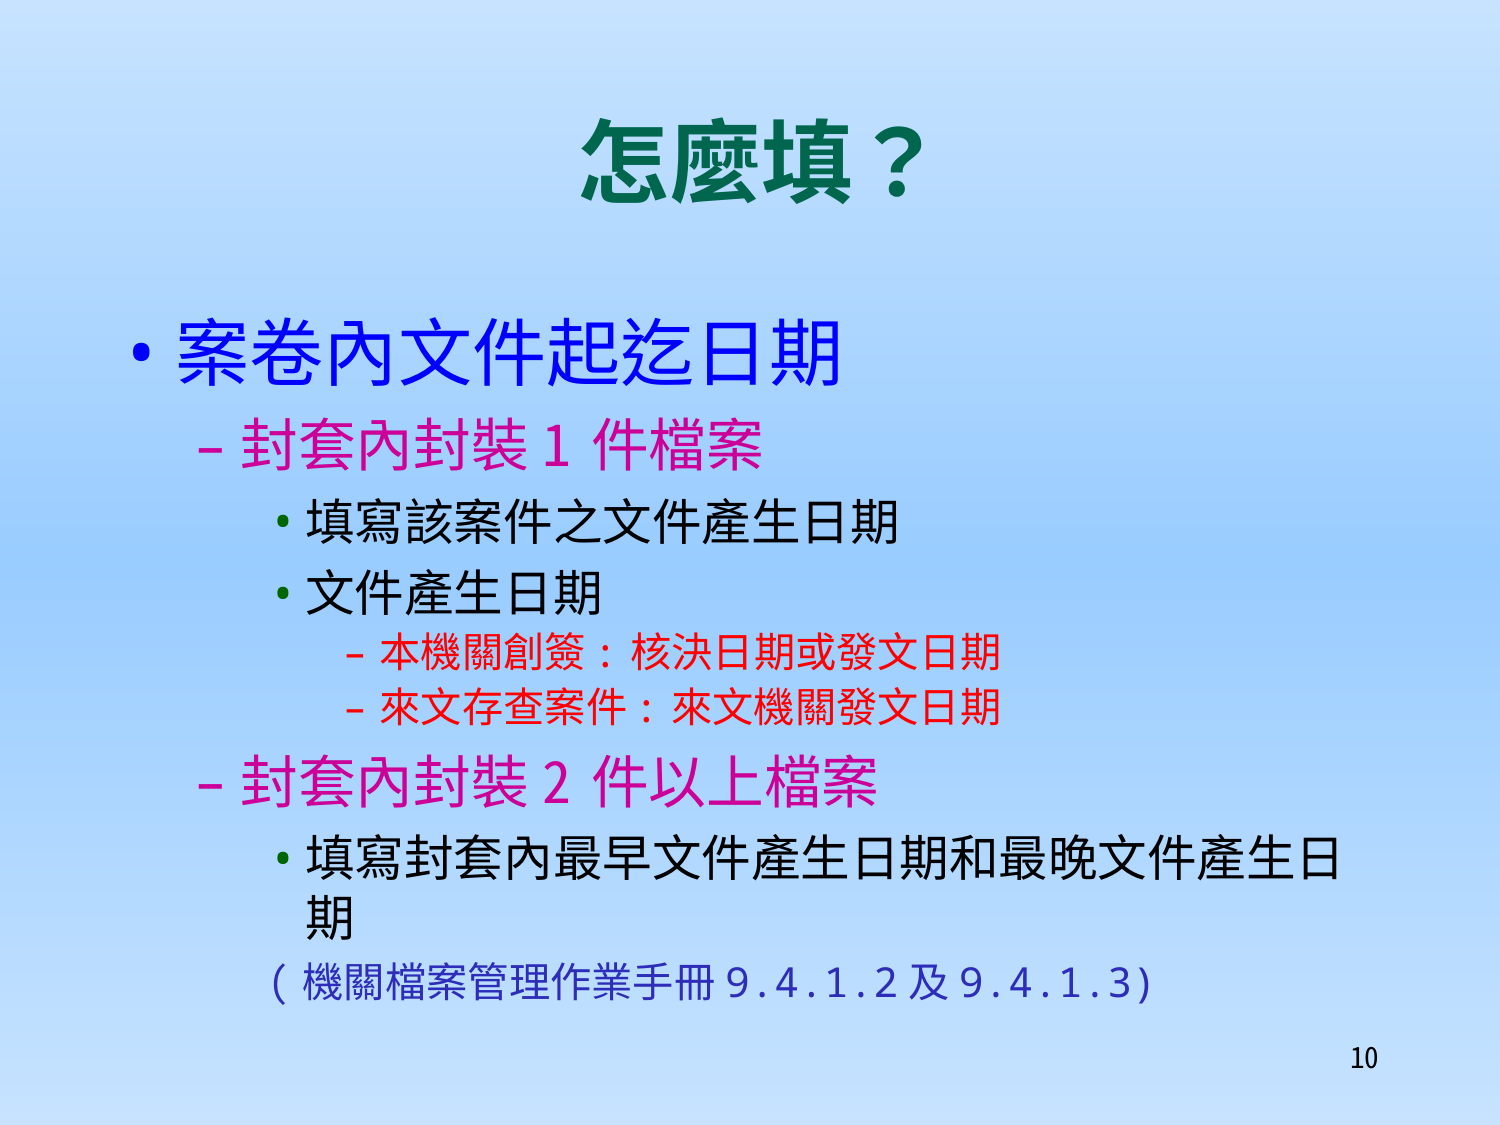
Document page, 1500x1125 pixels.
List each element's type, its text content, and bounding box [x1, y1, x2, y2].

text_box <編號> [1074, 1025, 1388, 1101]
title 怎麼填？ [123, 66, 1399, 254]
list 案卷內文件起迄日期 封套內封裝1件檔案 填寫該案件之文件產生日期 文件產生日期 本機關創簽:核決日期或發文日期 來文存查案件:來文機關發文日期 封套內封裝2件以上檔案 填寫封套內最早文件產生日期和最晚文件產生日期 (機關檔案管理作業手冊9.4.1.2及9.4.1.3) [112, 290, 1388, 1024]
